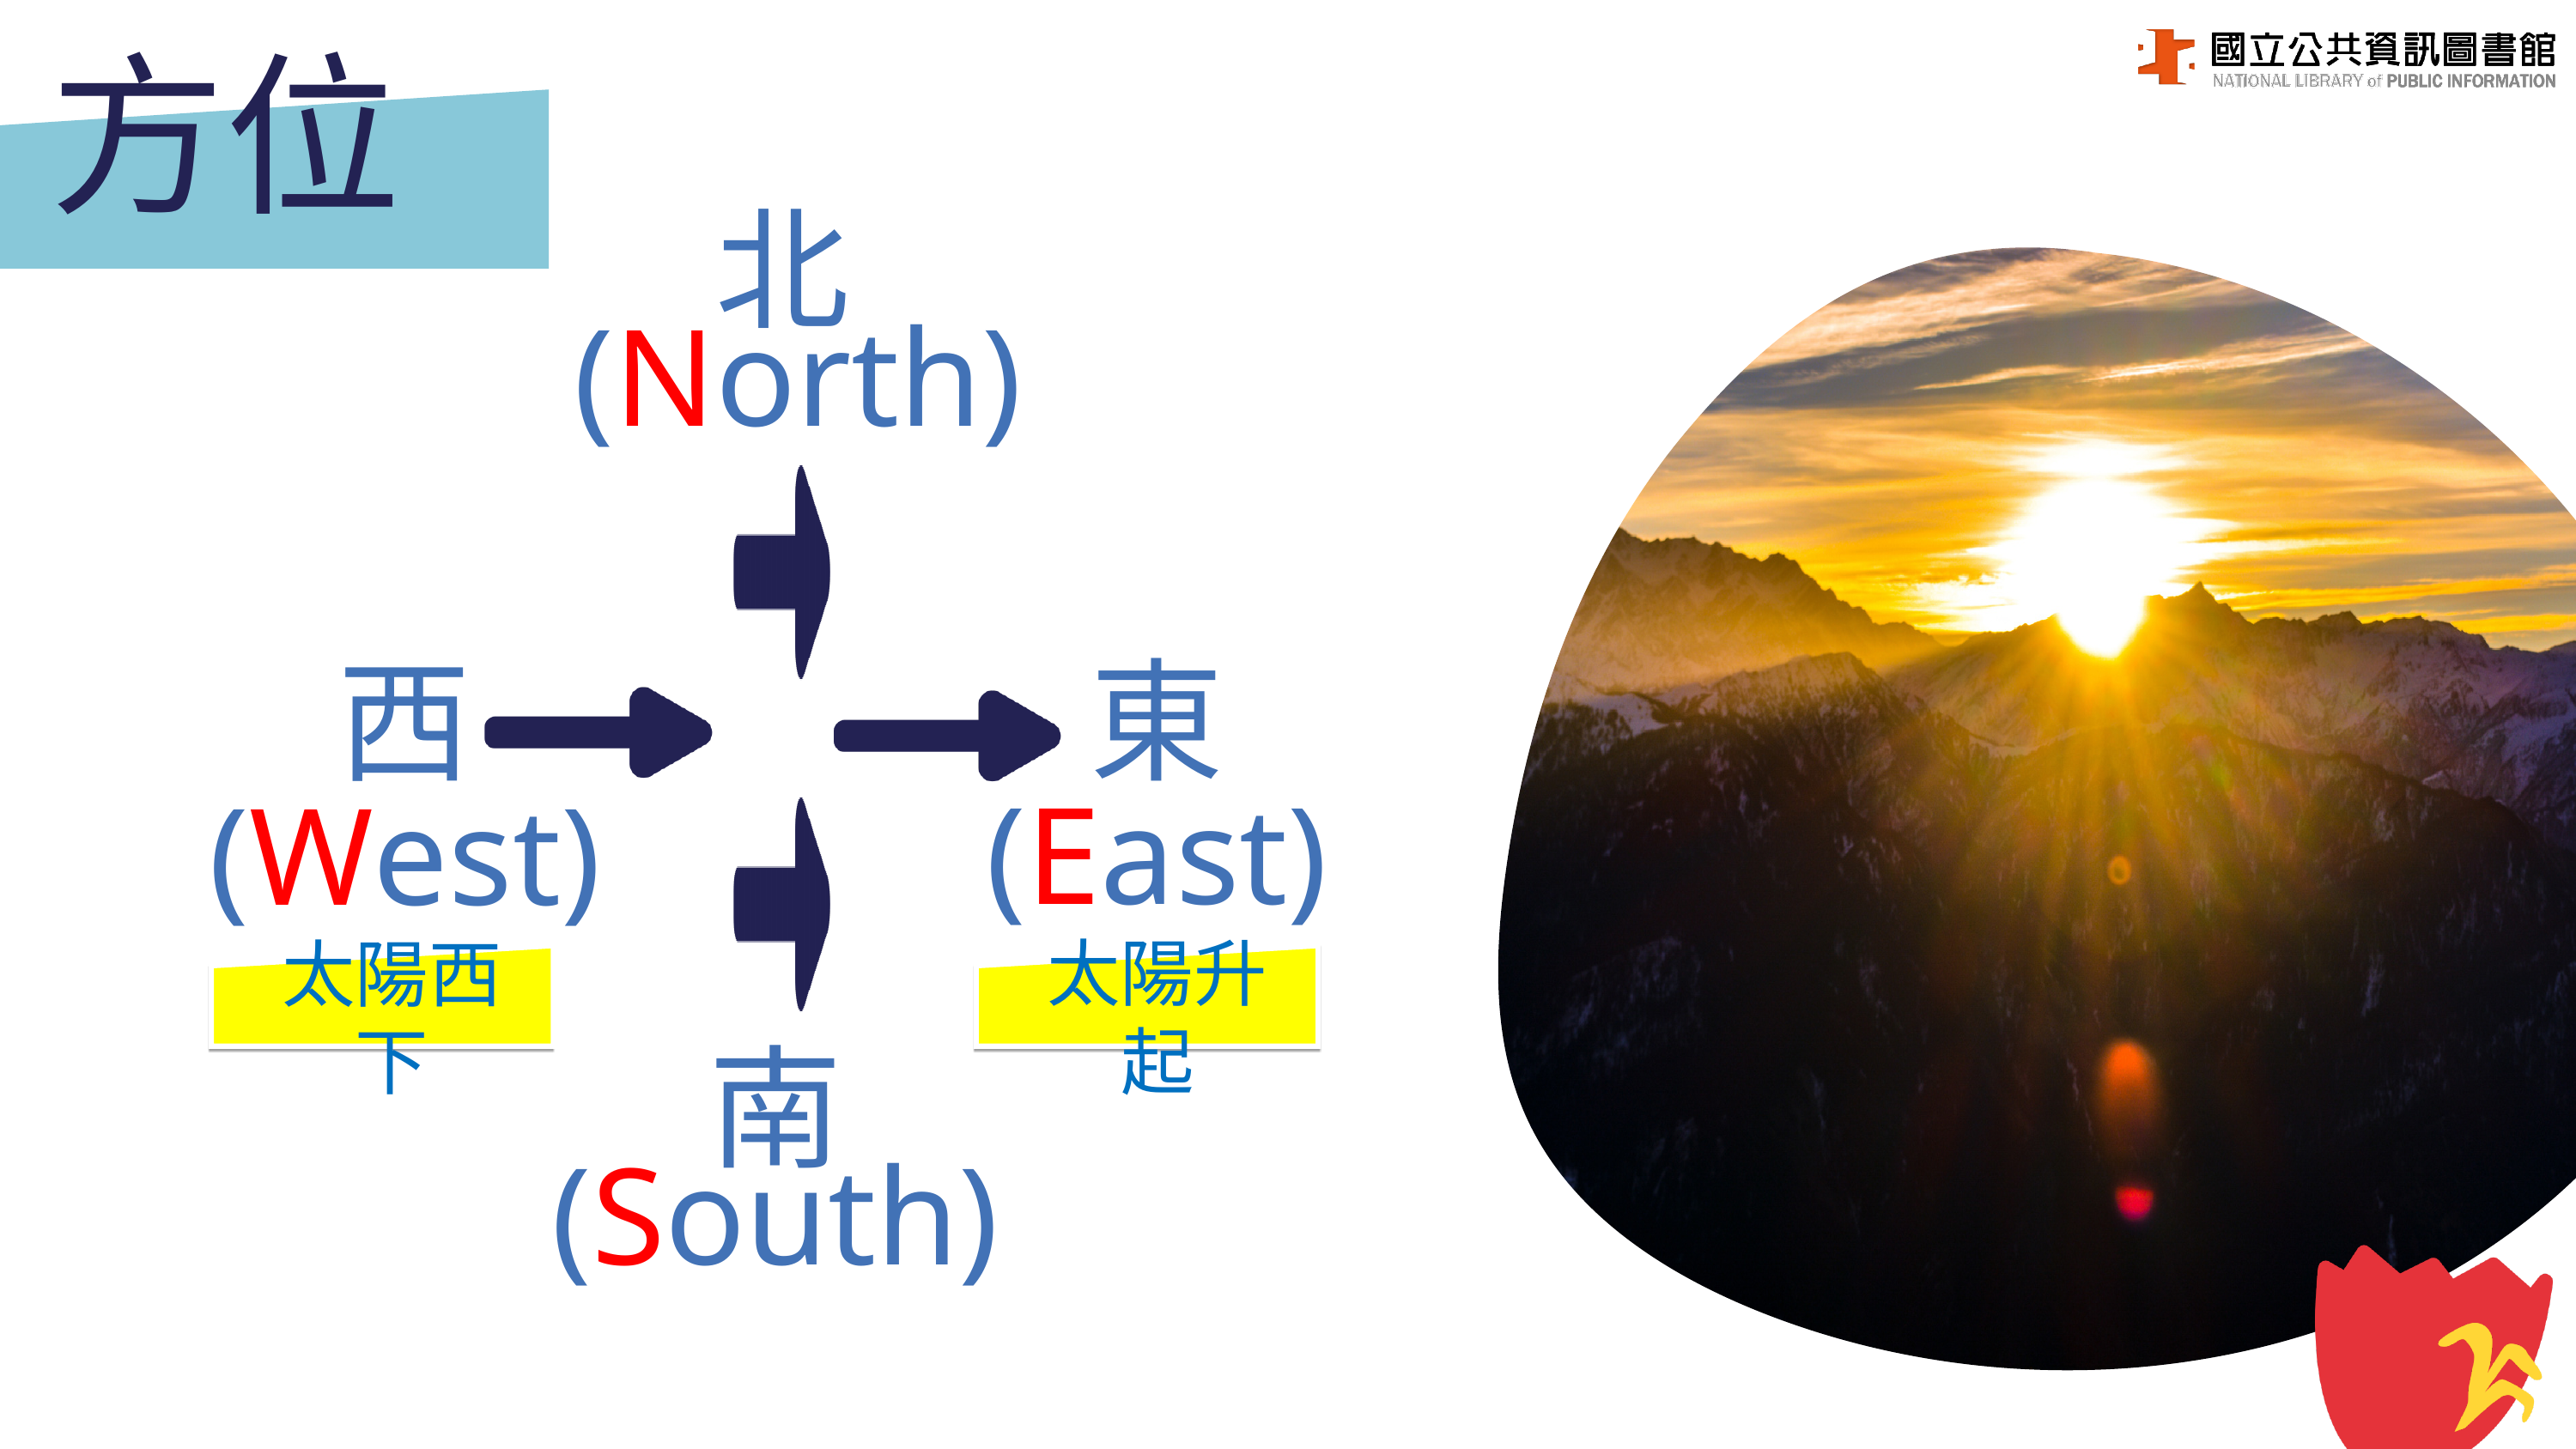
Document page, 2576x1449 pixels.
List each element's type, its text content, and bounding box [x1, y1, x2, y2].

text_box [733, 790, 831, 1020]
text_box [0, 122, 498, 269]
text_box [834, 687, 852, 785]
text_box [211, 945, 554, 1046]
text_box 太陽西下 [245, 927, 539, 1016]
text_box [1498, 247, 2576, 1449]
text_box 方位 [50, 25, 988, 239]
text_box 西 (West) [173, 664, 637, 937]
text_box 太陽升起 [1010, 927, 1304, 1016]
text_box [733, 458, 831, 688]
text_box 東 (East) [852, 664, 1463, 937]
text_box 南 (South) [424, 1076, 1127, 1294]
text_box 北(North) [498, 238, 1098, 455]
text_box [637, 683, 714, 781]
text_box [975, 945, 1319, 1046]
